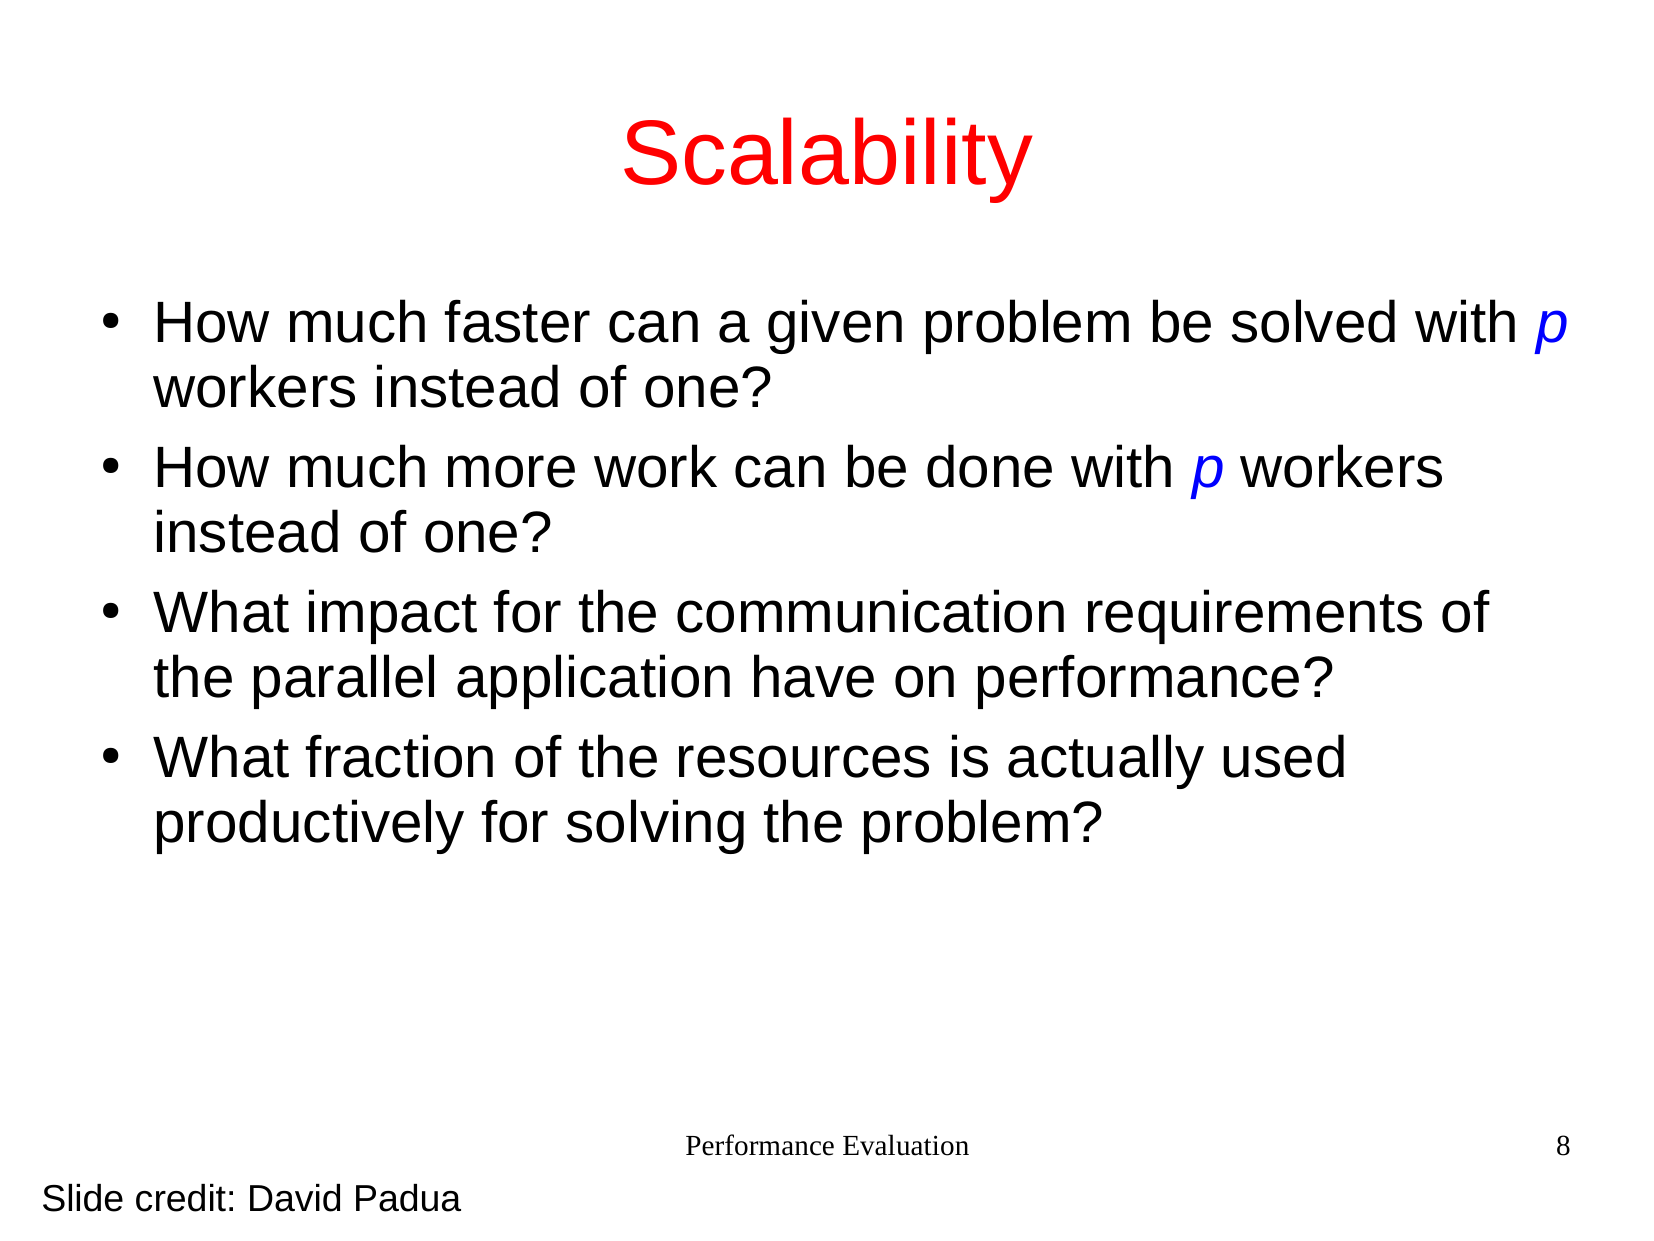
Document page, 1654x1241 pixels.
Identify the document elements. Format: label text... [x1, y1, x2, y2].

title Scalability [82, 49, 1571, 257]
text_box Slide credit: David Padua [26, 1170, 477, 1228]
list How much faster can a given problem be solved with p workers instead of one? How much more work can be done with p workers instead of one? What impact for the communication requirements of the parallel application have on performance? What fraction of the resources is actually used productively for solving the problem? [82, 290, 1571, 1109]
